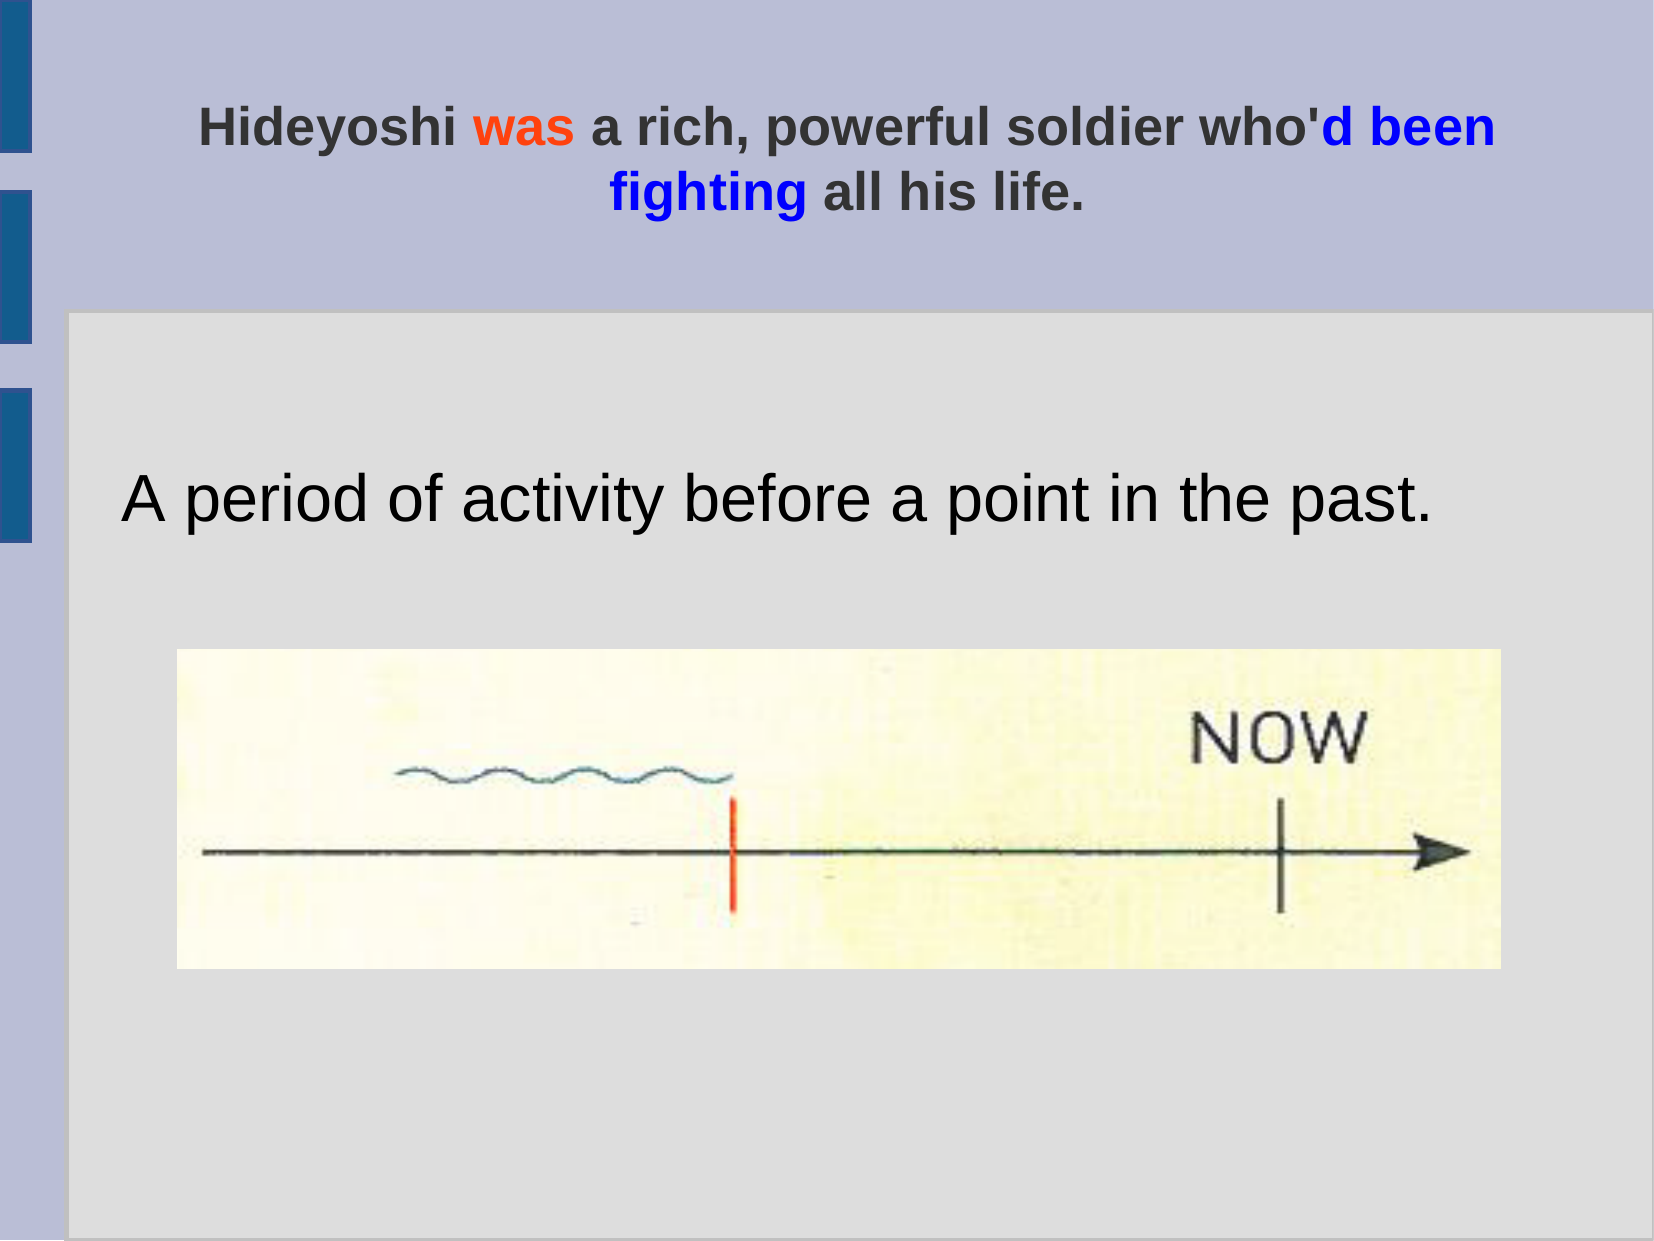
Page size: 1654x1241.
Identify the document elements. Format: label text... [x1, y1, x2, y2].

list A period of activity before a point in the past. [121, 344, 1534, 1127]
title Hideyoshi was a rich, powerful soldier who'd been fighting all his life. [141, 52, 1554, 260]
picture [177, 649, 1501, 969]
